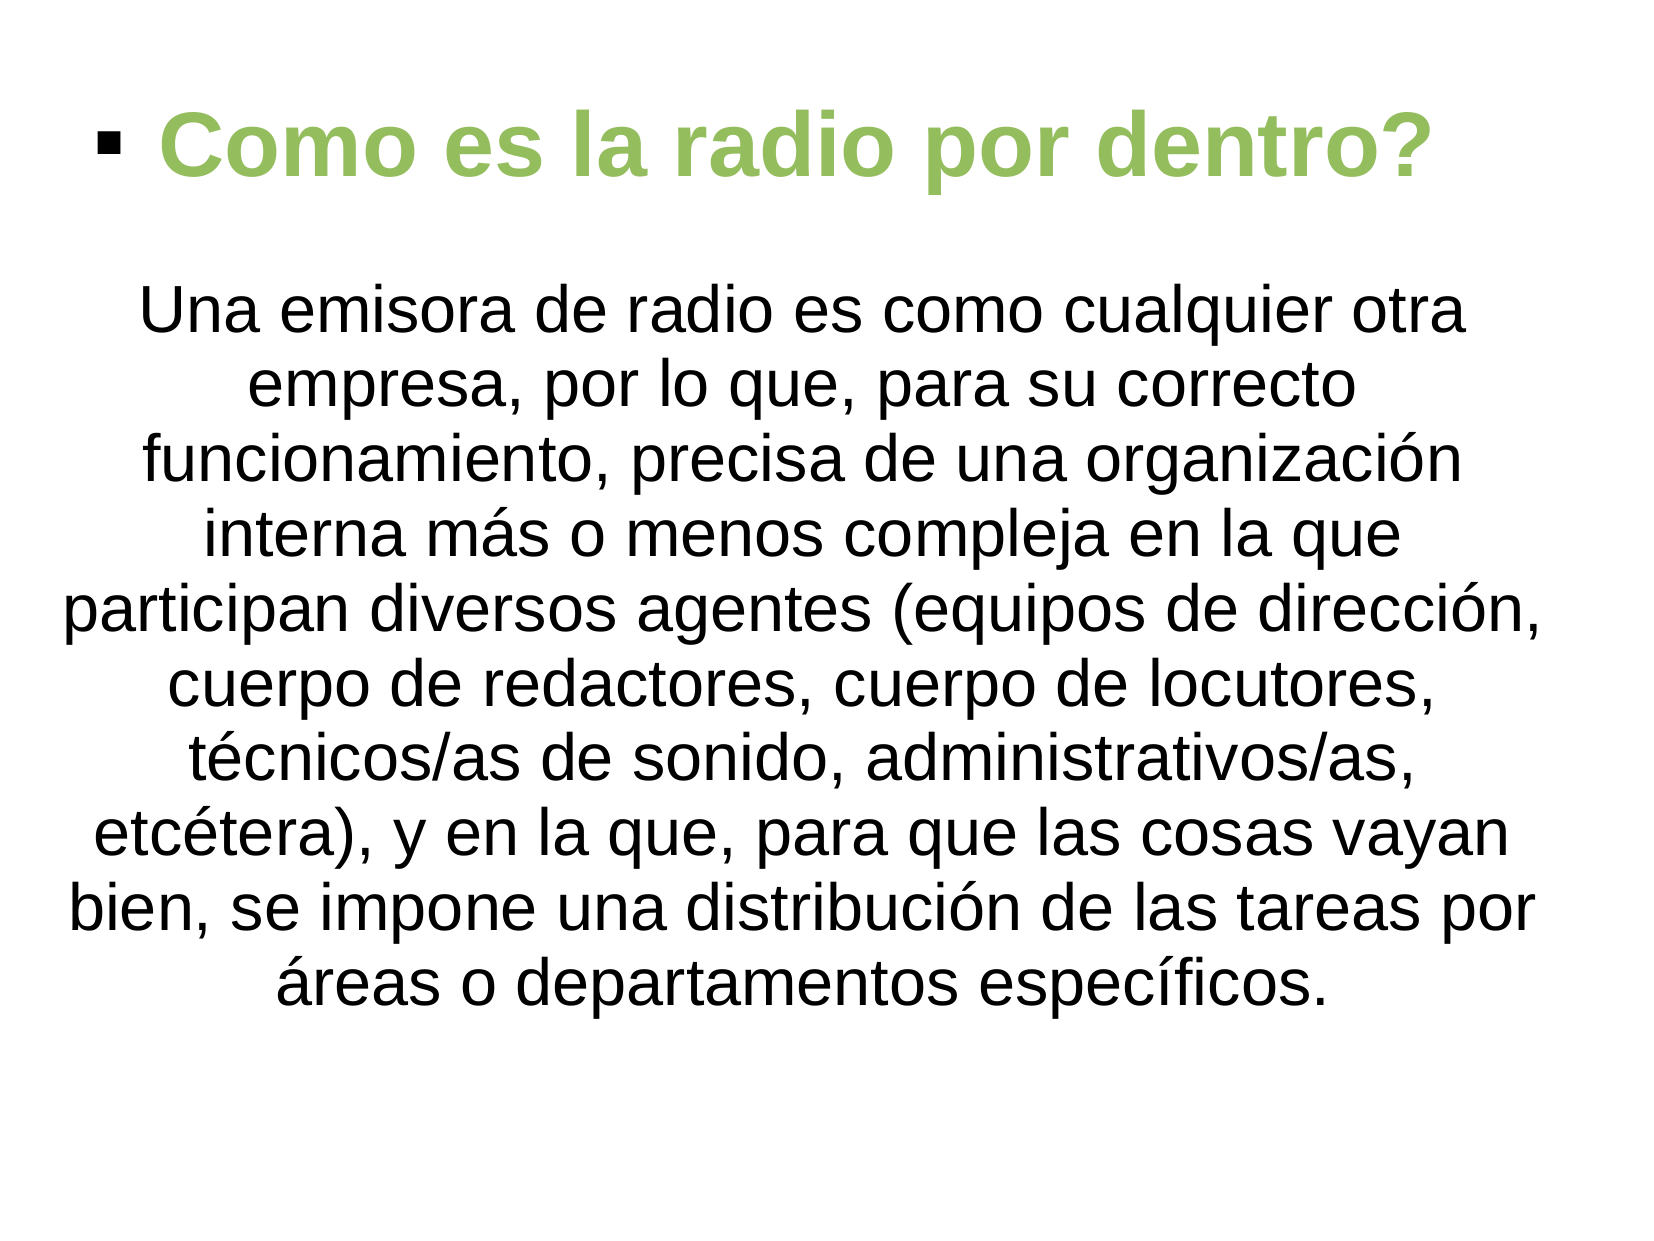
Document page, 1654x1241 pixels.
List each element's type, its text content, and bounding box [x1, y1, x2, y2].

subtitle Una emisora de radio es como cualquier otra empresa, por lo que, para su correcto funcionamiento, precisa de una organización interna más o menos compleja en la que participan diversos agentes (equipos de dirección, cuerpo de redactores, cuerpo de locutores, técnicos/as de sonido, administrativos/as, etcétera), y en la que, para que las cosas vayan bien, se impone una distribución de las tareas por áreas o departamentos específicos. [59, 271, 1548, 1169]
title Como es la radio por dentro? [23, 52, 1512, 237]
